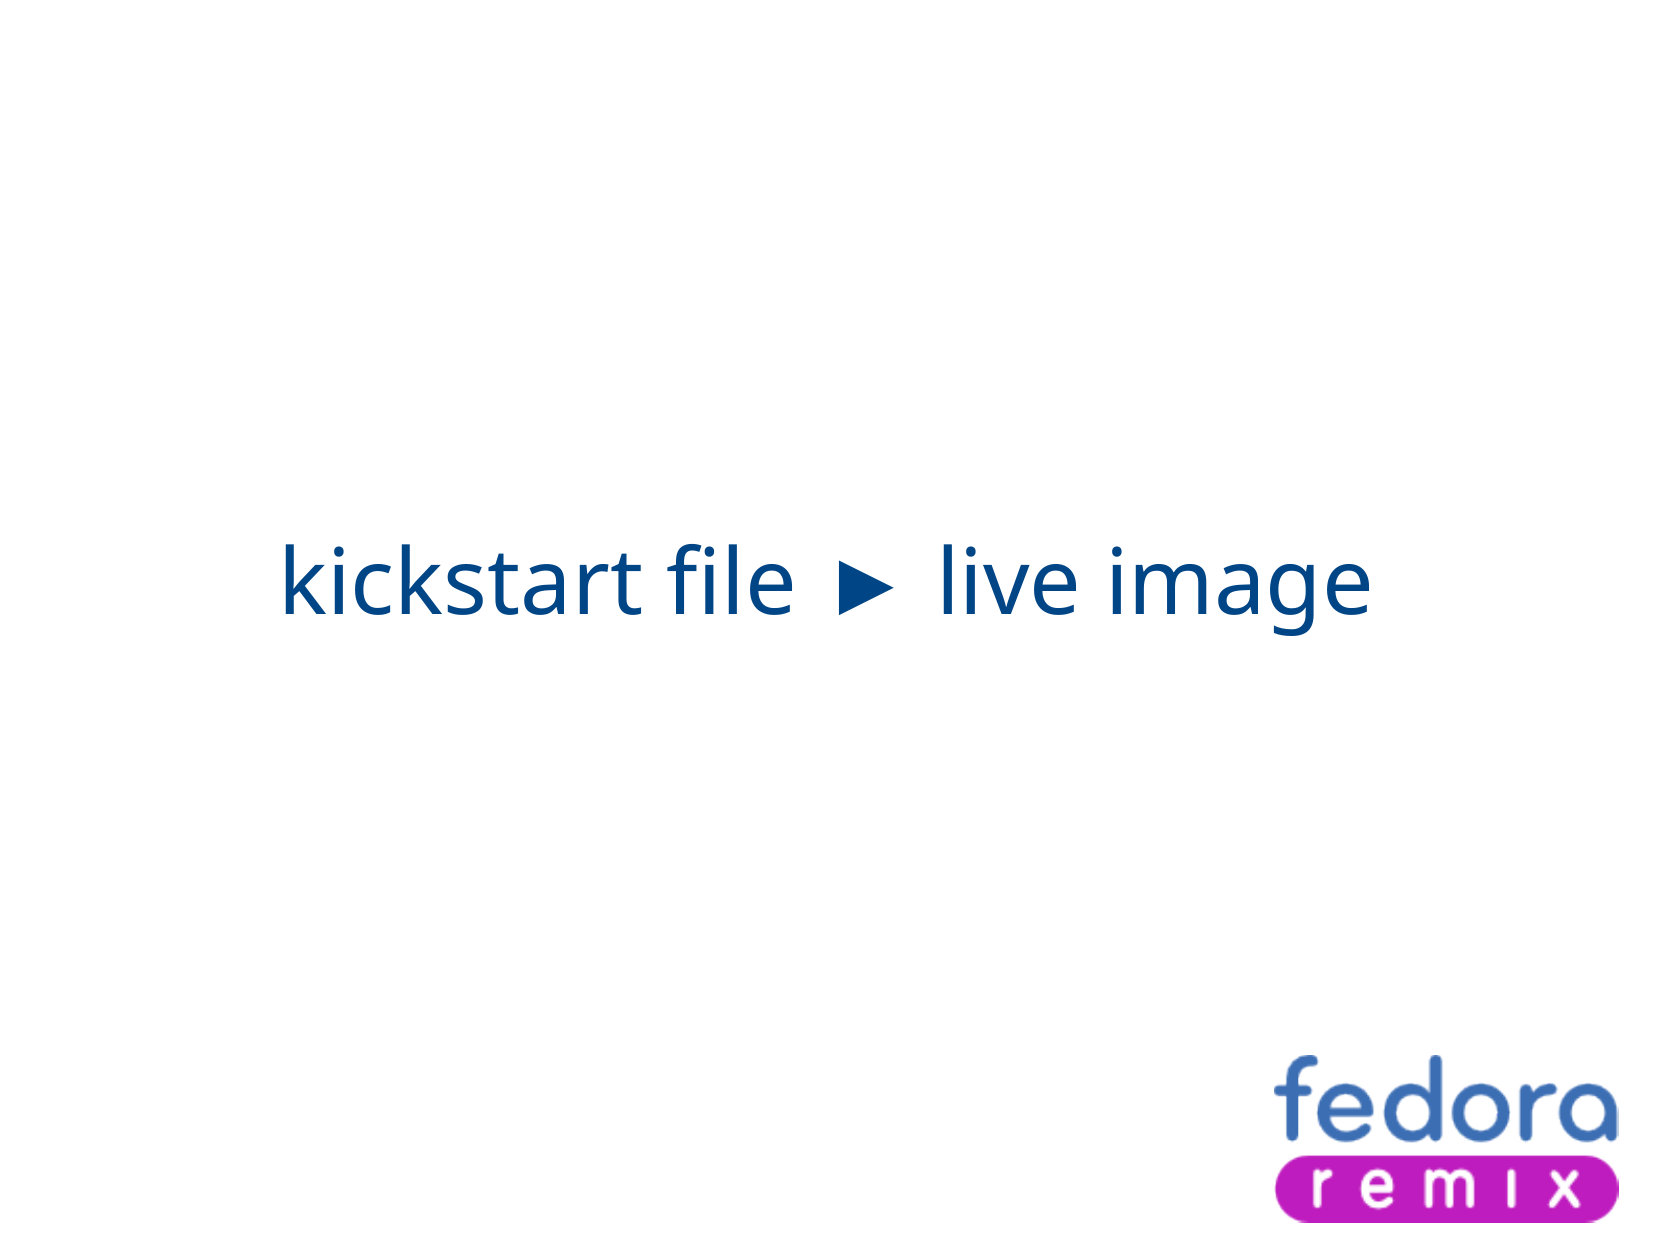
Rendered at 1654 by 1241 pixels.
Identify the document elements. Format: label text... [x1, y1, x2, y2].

picture [1274, 1055, 1619, 1223]
title kickstart file ► live image [82, 56, 1571, 1102]
